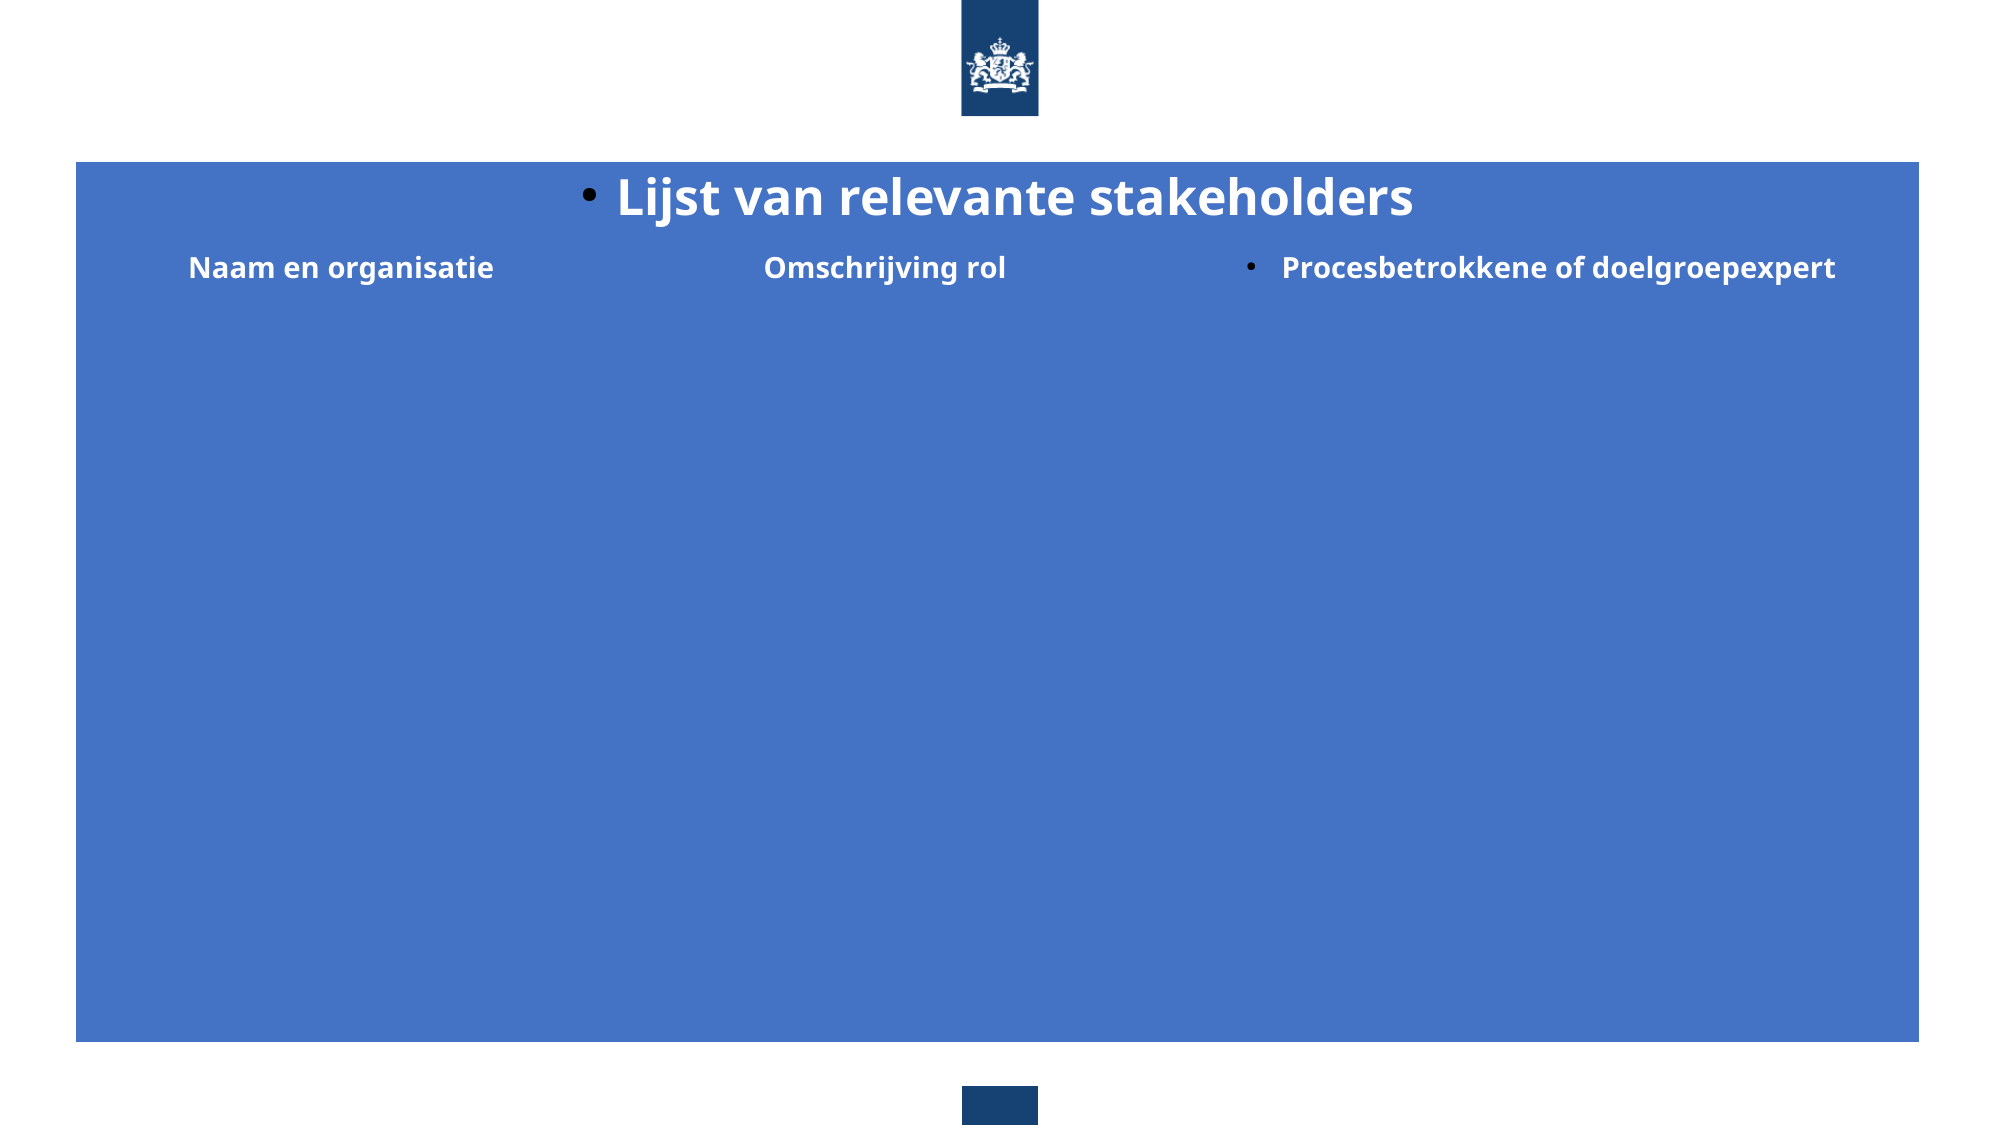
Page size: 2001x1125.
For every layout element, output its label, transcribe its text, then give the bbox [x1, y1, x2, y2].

table_cell [607, 513, 1164, 579]
table_cell [76, 513, 607, 579]
table_cell [76, 711, 607, 778]
table_cell [607, 844, 1164, 910]
table_cell Procesbetrokkene of doelgroepexpert [1164, 248, 1919, 314]
table_cell [1164, 446, 1919, 513]
table_cell [1164, 778, 1919, 844]
table_cell [607, 910, 1164, 976]
table_header Lijst van relevante stakeholders [76, 162, 1919, 248]
table_cell [76, 380, 607, 446]
table_cell [607, 380, 1164, 446]
table_cell [76, 645, 607, 711]
table_cell [607, 579, 1164, 645]
table_cell [607, 976, 1164, 1042]
table_cell Omschrijving rol [607, 248, 1164, 314]
table_cell [607, 778, 1164, 844]
table_cell [1164, 513, 1919, 579]
table_cell [76, 844, 607, 910]
table_cell [1164, 711, 1919, 778]
table_cell [607, 446, 1164, 513]
table_cell [607, 645, 1164, 711]
table_cell [1164, 314, 1919, 380]
table_cell [76, 446, 607, 513]
table_cell [1164, 579, 1919, 645]
table_cell [1164, 380, 1919, 446]
table_cell [76, 910, 607, 976]
table_cell [1164, 844, 1919, 910]
table_cell [76, 579, 607, 645]
table_cell [1164, 910, 1919, 976]
table_cell [76, 314, 607, 380]
table_cell [607, 711, 1164, 778]
table_cell [76, 778, 607, 844]
table_cell [1164, 645, 1919, 711]
table_cell [607, 314, 1164, 380]
table_cell [1164, 976, 1919, 1042]
table_cell Naam en organisatie [76, 248, 607, 314]
table_cell [76, 976, 607, 1042]
